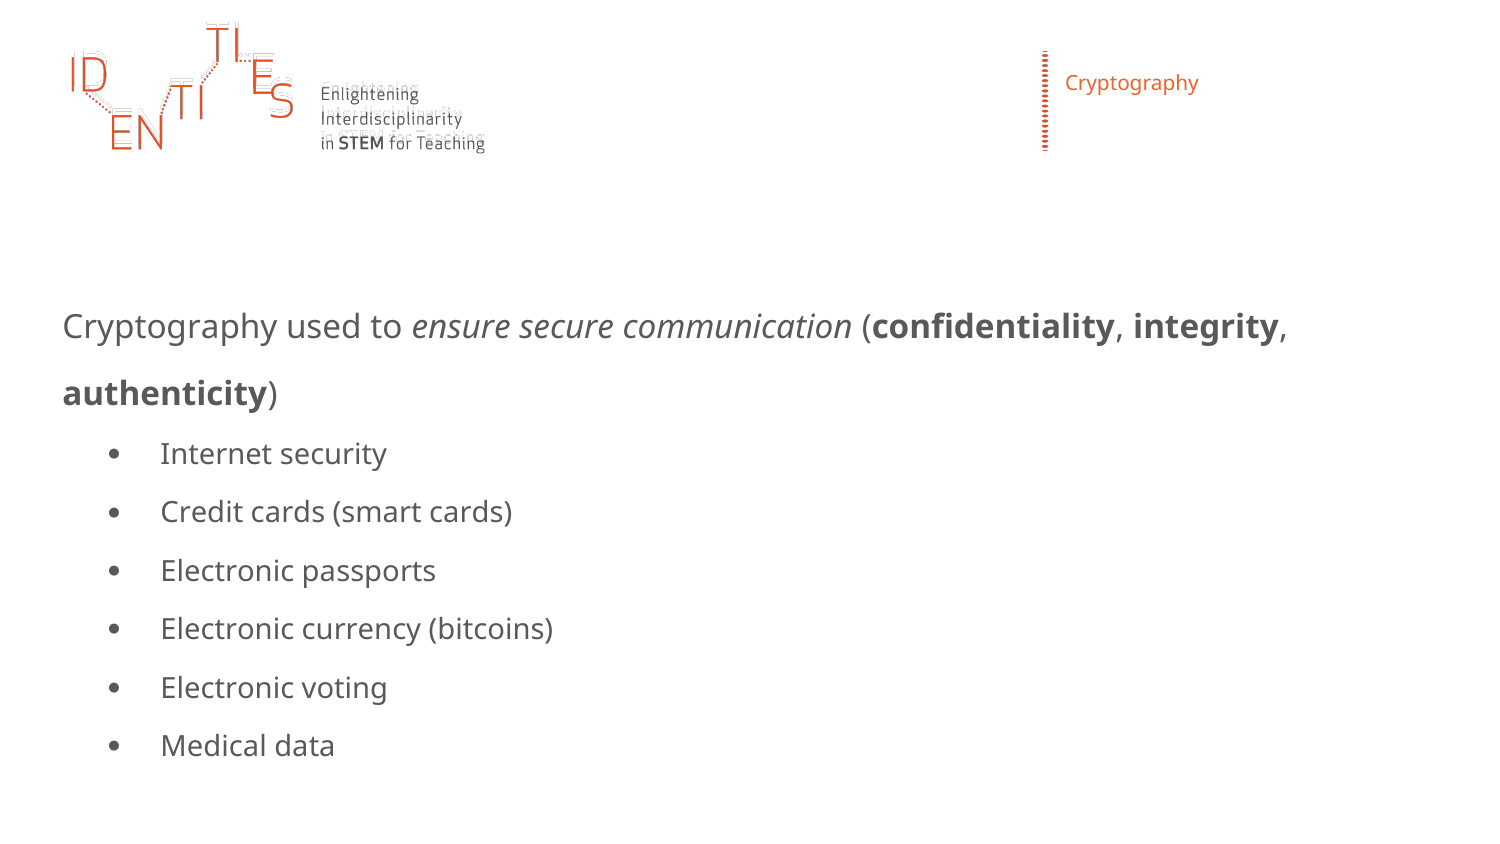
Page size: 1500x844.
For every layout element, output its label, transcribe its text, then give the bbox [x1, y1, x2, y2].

picture [71, 18, 485, 157]
picture [1042, 51, 1051, 151]
text_box Cryptography [1050, 61, 1472, 168]
text_box Cryptography used to ensure secure communication (confidentiality, integrity, authenticity) Internet security Credit cards (smart cards) Electronic passports Electronic currency (bitcoins) Electronic voting Medical data [47, 271, 1443, 822]
